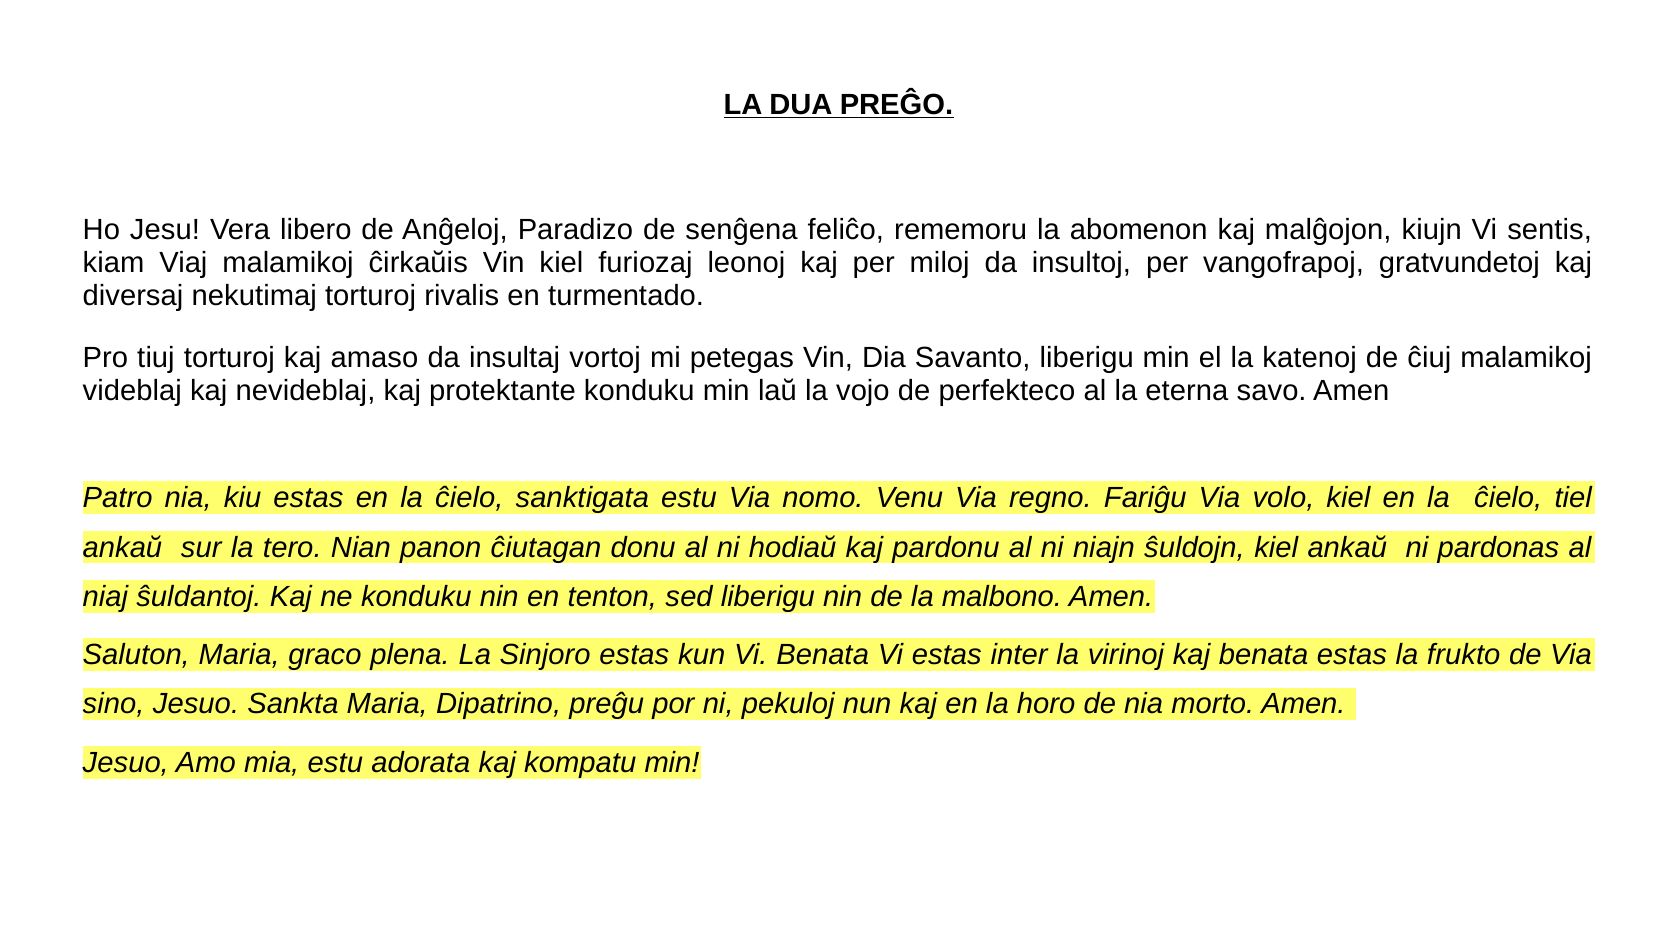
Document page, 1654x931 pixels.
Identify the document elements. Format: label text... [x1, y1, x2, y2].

list LA DUA PREĜO. Ho Jesu! Vera libero de Anĝeloj, Paradizo de senĝena feliĉo, rememoru la abomenon kaj malĝojon, kiujn Vi sentis, kiam Viaj malamikoj ĉirkaŭis Vin kiel furiozaj leonoj kaj per miloj da insultoj, per vangofrapoj, gratvundetoj kaj diversaj nekutimaj torturoj rivalis en turmentado. Pro tiuj torturoj kaj amaso da insultaj vortoj mi petegas Vin, Dia Savanto, liberigu min el la katenoj de ĉiuj malamikoj videblaj kaj nevideblaj, kaj protektante konduku min laŭ la vojo de perfekteco al la eterna savo. Amen Patro nia, kiu estas en la ĉielo, sanktigata estu Via nomo. Venu Via regno. Fariĝu Via volo, kiel en la ĉielo, tiel ankaŭ sur la tero. Nian panon ĉiutagan donu al ni hodiaŭ kaj pardonu al ni niajn ŝuldojn, kiel ankaŭ ni pardonas al niaj ŝuldantoj. Kaj ne konduku nin en tenton, sed liberigu nin de la malbono. Amen. Saluton, Maria, graco plena. La Sinjoro estas kun Vi. Benata Vi estas inter la virinoj kaj benata estas la frukto de Via sino, Jesuo. Sankta Maria, Dipatrino, preĝu por ni, pekuloj nun kaj en la horo de nia morto. Amen. Jesuo, Amo mia, estu adorata kaj kompatu min! [82, 88, 1595, 886]
